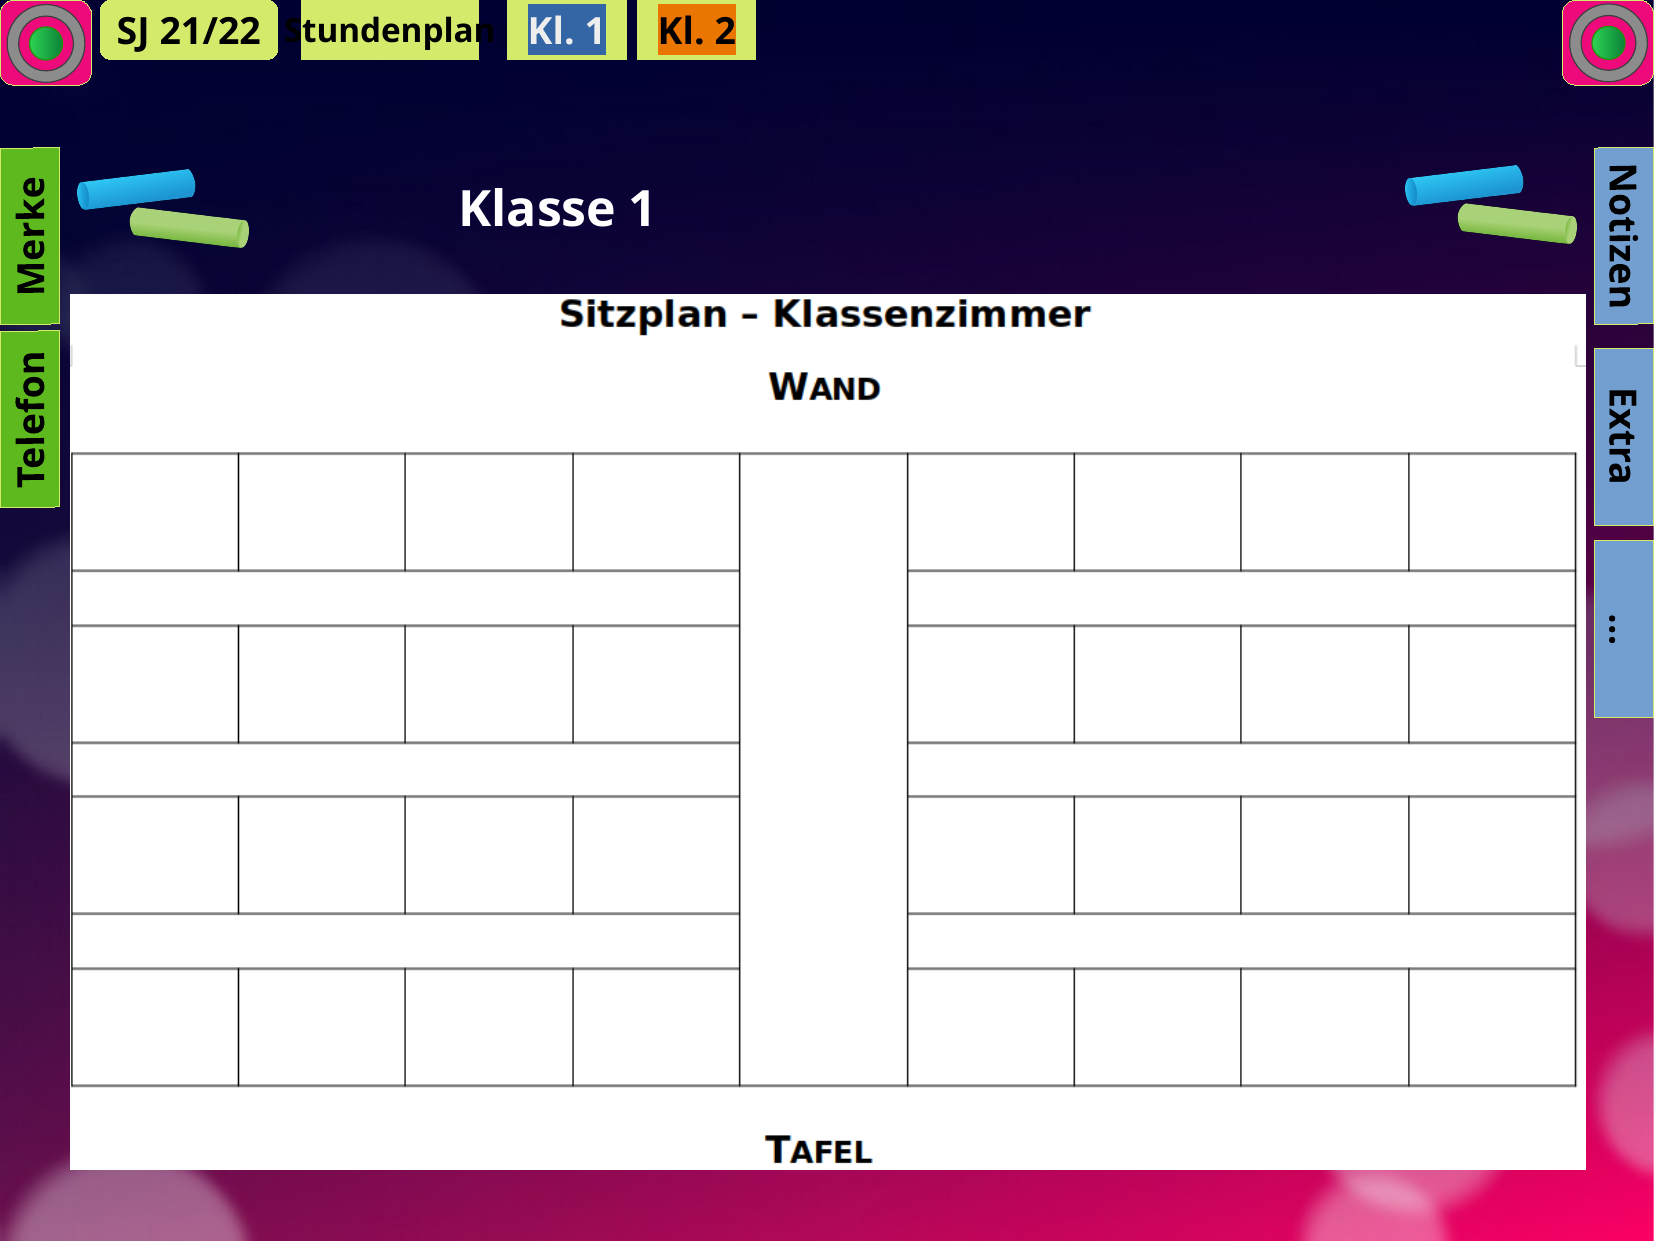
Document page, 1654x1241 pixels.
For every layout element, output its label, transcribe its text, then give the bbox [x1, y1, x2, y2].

picture [0, 0, 9, 9]
title Klasse 1 [89, 152, 1578, 237]
picture [1645, 0, 1654, 10]
picture [0, 0, 1654, 1241]
